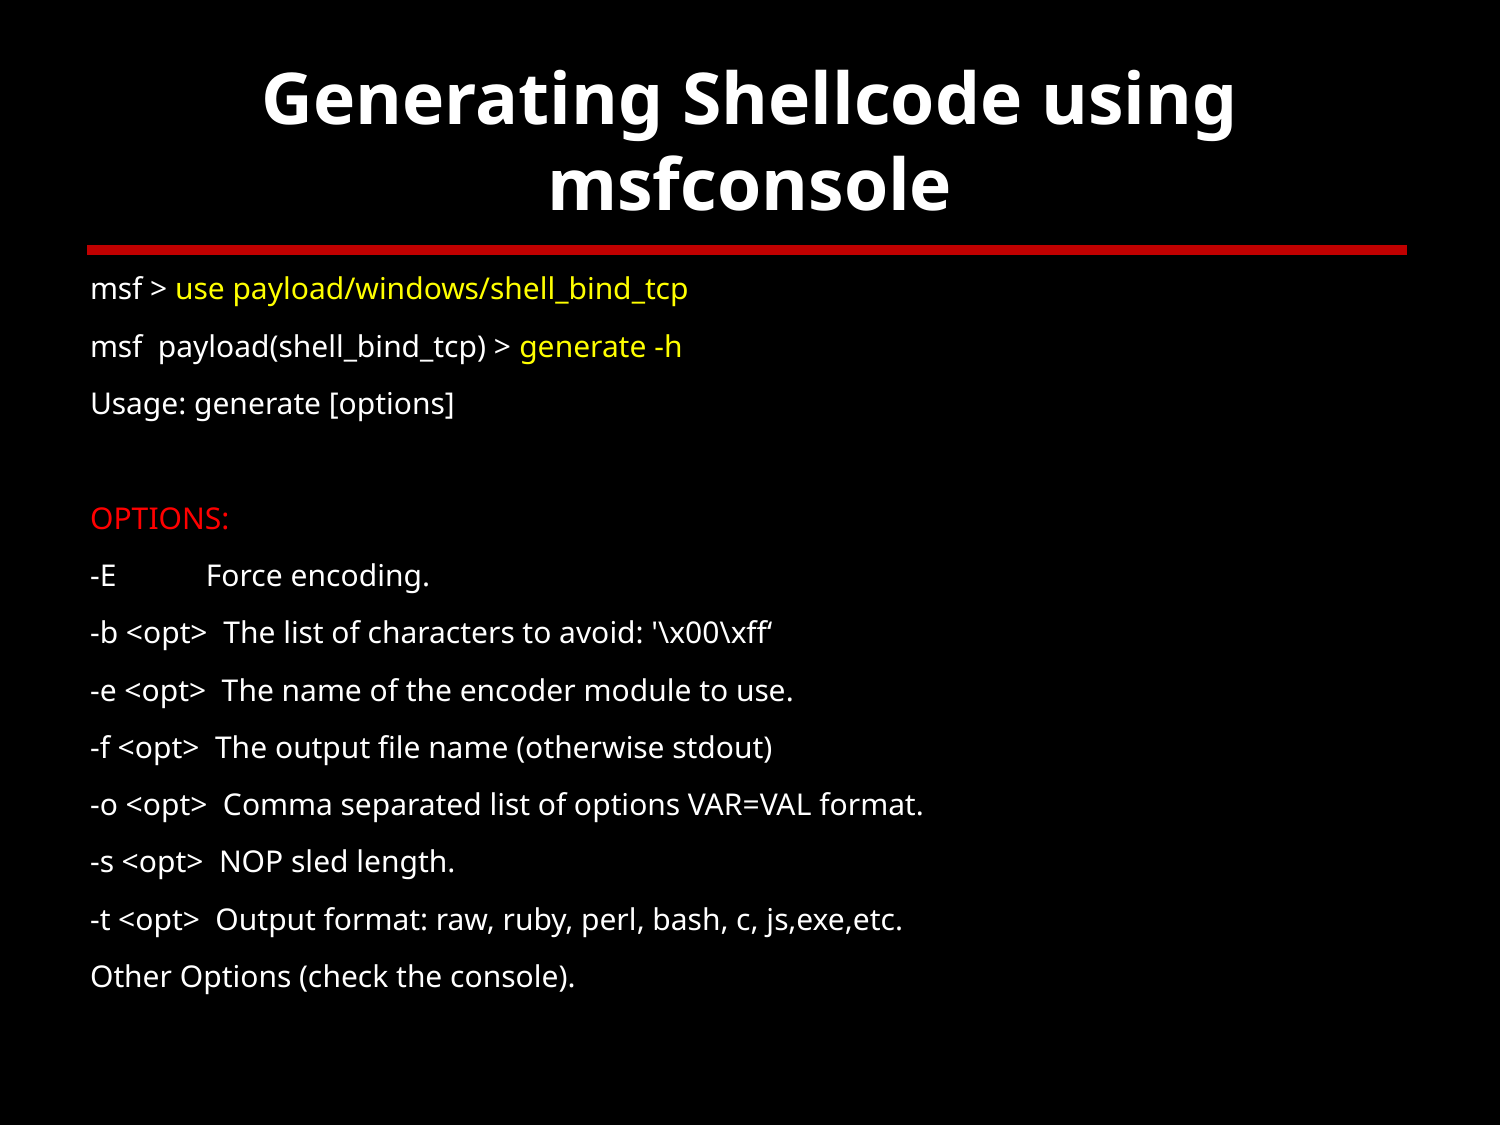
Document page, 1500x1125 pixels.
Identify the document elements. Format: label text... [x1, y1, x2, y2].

title Generating Shellcode using msfconsole [75, 45, 1425, 233]
list msf > use payload/windows/shell_bind_tcp msf payload(shell_bind_tcp) > generate -h Usage: generate [options] OPTIONS: -E Force encoding. -b <opt> The list of characters to avoid: '\x00\xff‘ -e <opt> The name of the encoder module to use. -f <opt> The output file name (otherwise stdout) -o <opt> Comma separated list of options VAR=VAL format. -s <opt> NOP sled length. -t <opt> Output format: raw, ruby, perl, bash, c, js,exe,etc. Other Options (check the console). [75, 262, 1425, 1005]
